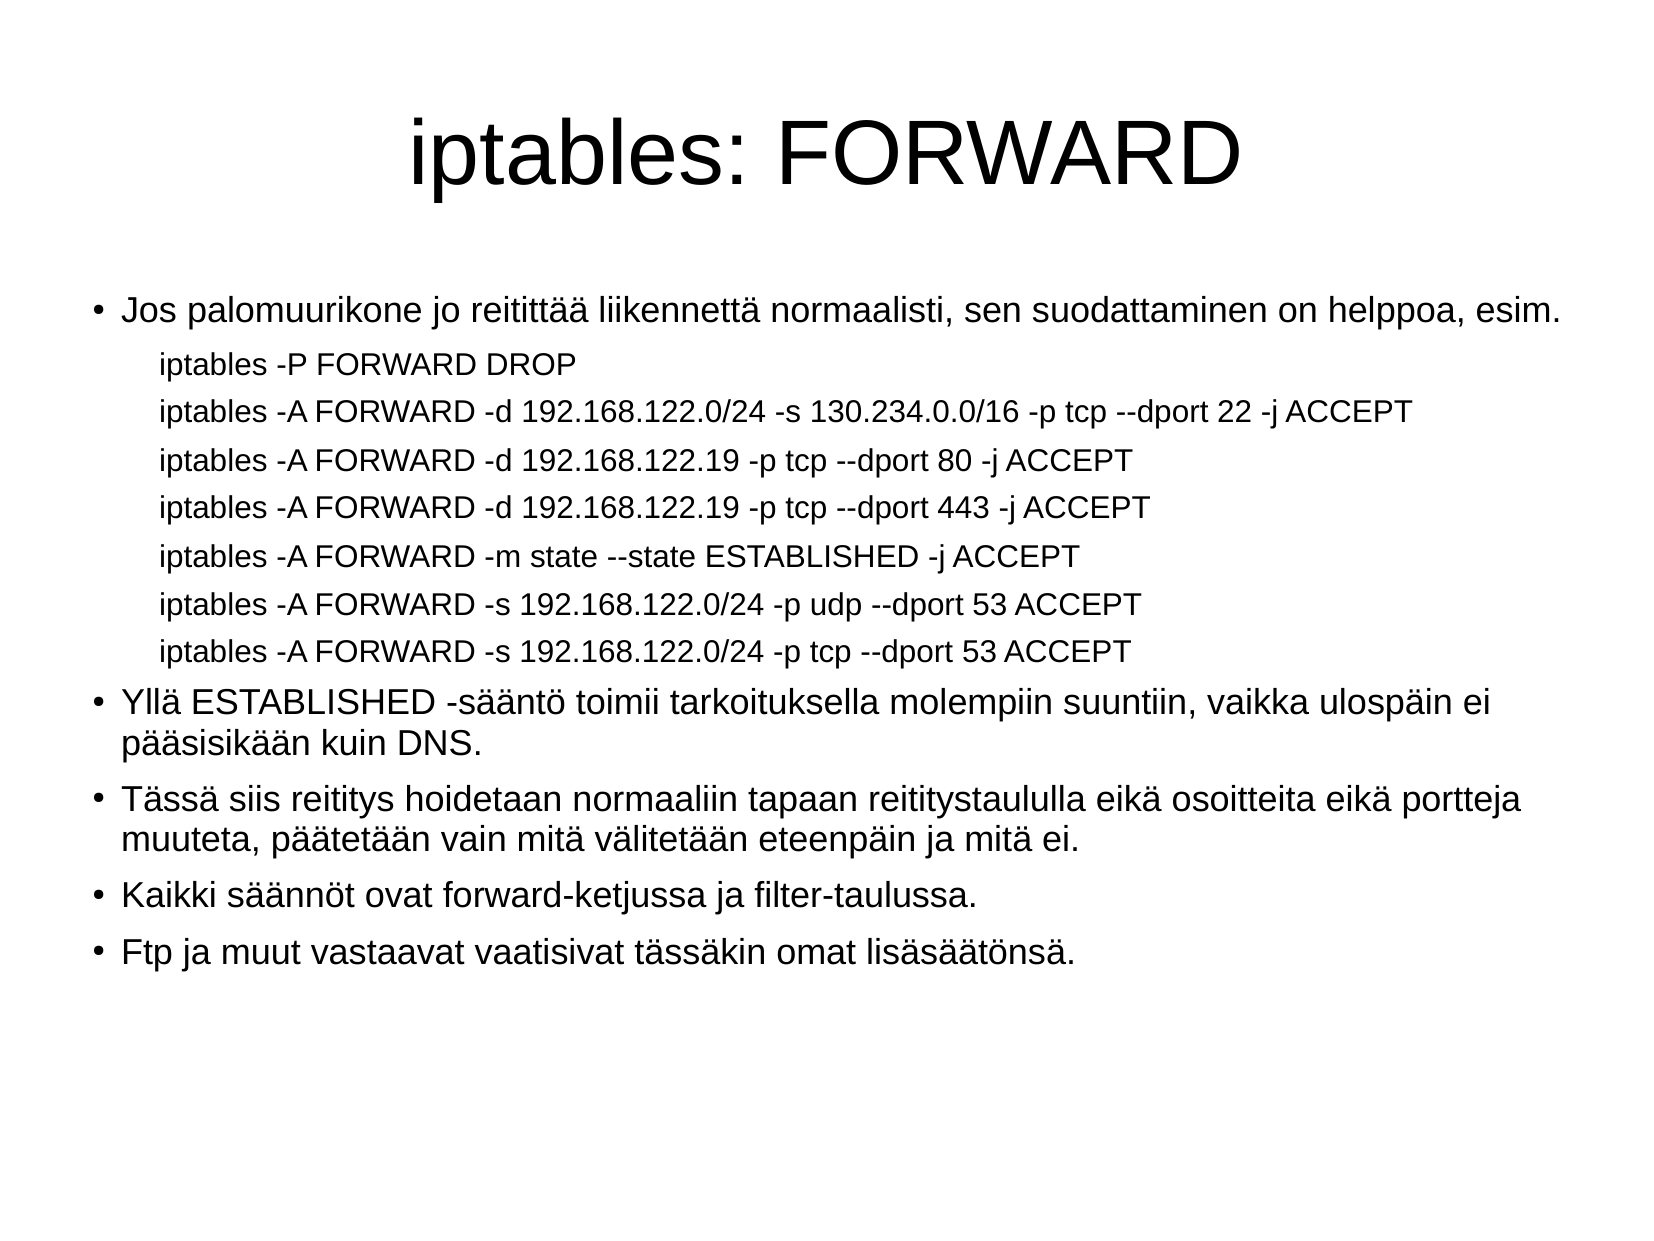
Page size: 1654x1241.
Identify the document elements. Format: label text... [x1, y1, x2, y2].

list Jos palomuurikone jo reitittää liikennettä normaalisti, sen suodattaminen on helppoa, esim. iptables -P FORWARD DROP iptables -A FORWARD -d 192.168.122.0/24 -s 130.234.0.0/16 -p tcp --dport 22 -j ACCEPT iptables -A FORWARD -d 192.168.122.19 -p tcp --dport 80 -j ACCEPT iptables -A FORWARD -d 192.168.122.19 -p tcp --dport 443 -j ACCEPT iptables -A FORWARD -m state --state ESTABLISHED -j ACCEPT iptables -A FORWARD -s 192.168.122.0/24 -p udp --dport 53 ACCEPT iptables -A FORWARD -s 192.168.122.0/24 -p tcp --dport 53 ACCEPT Yllä ESTABLISHED -sääntö toimii tarkoituksella molempiin suuntiin, vaikka ulospäin ei pääsisikään kuin DNS. Tässä siis reititys hoidetaan normaaliin tapaan reititystaululla eikä osoitteita eikä portteja muuteta, päätetään vain mitä välitetään eteenpäin ja mitä ei. Kaikki säännöt ovat forward-ketjussa ja filter-taulussa. Ftp ja muut vastaavat vaatisivat tässäkin omat lisäsäätönsä. [82, 290, 1571, 1010]
title iptables: FORWARD [82, 49, 1571, 257]
